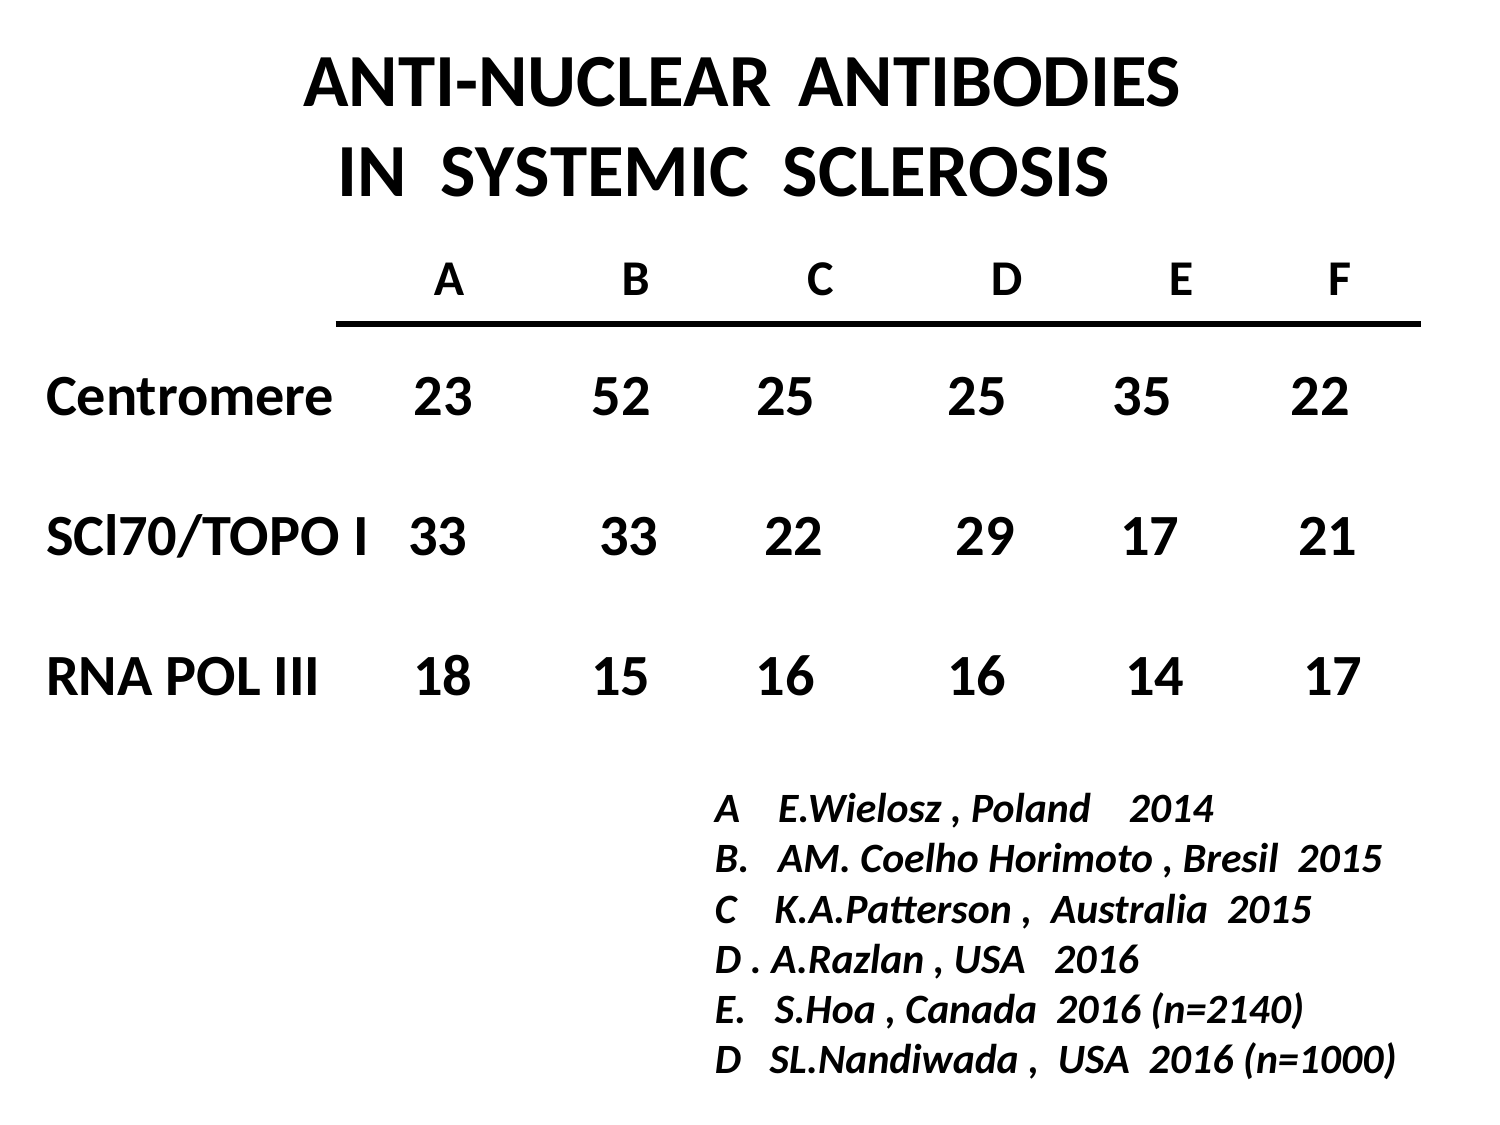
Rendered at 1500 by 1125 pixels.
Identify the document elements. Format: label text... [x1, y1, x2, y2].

text_box A B C D E F [419, 238, 1370, 314]
text_box A E.Wielosz , Poland 2014 B. AM. Coelho Horimoto , Bresil 2015 C K.A.Patterson , Australia 2015 D . A.Razlan , USA 2016 E. S.Hoa , Canada 2016 (n=2140) D SL.Nandiwada , USA 2016 (n=1000) [699, 773, 1416, 1092]
text_box Centromere 23 52 25 25 35 22 SCl70/TOPO I 33 33 22 29 17 21 RNA POL III 18 15 16 16 14 17 [30, 350, 1486, 764]
text_box ANTI-NUCLEAR ANTIBODIES IN SYSTEMIC SCLEROSIS [288, 23, 1206, 221]
